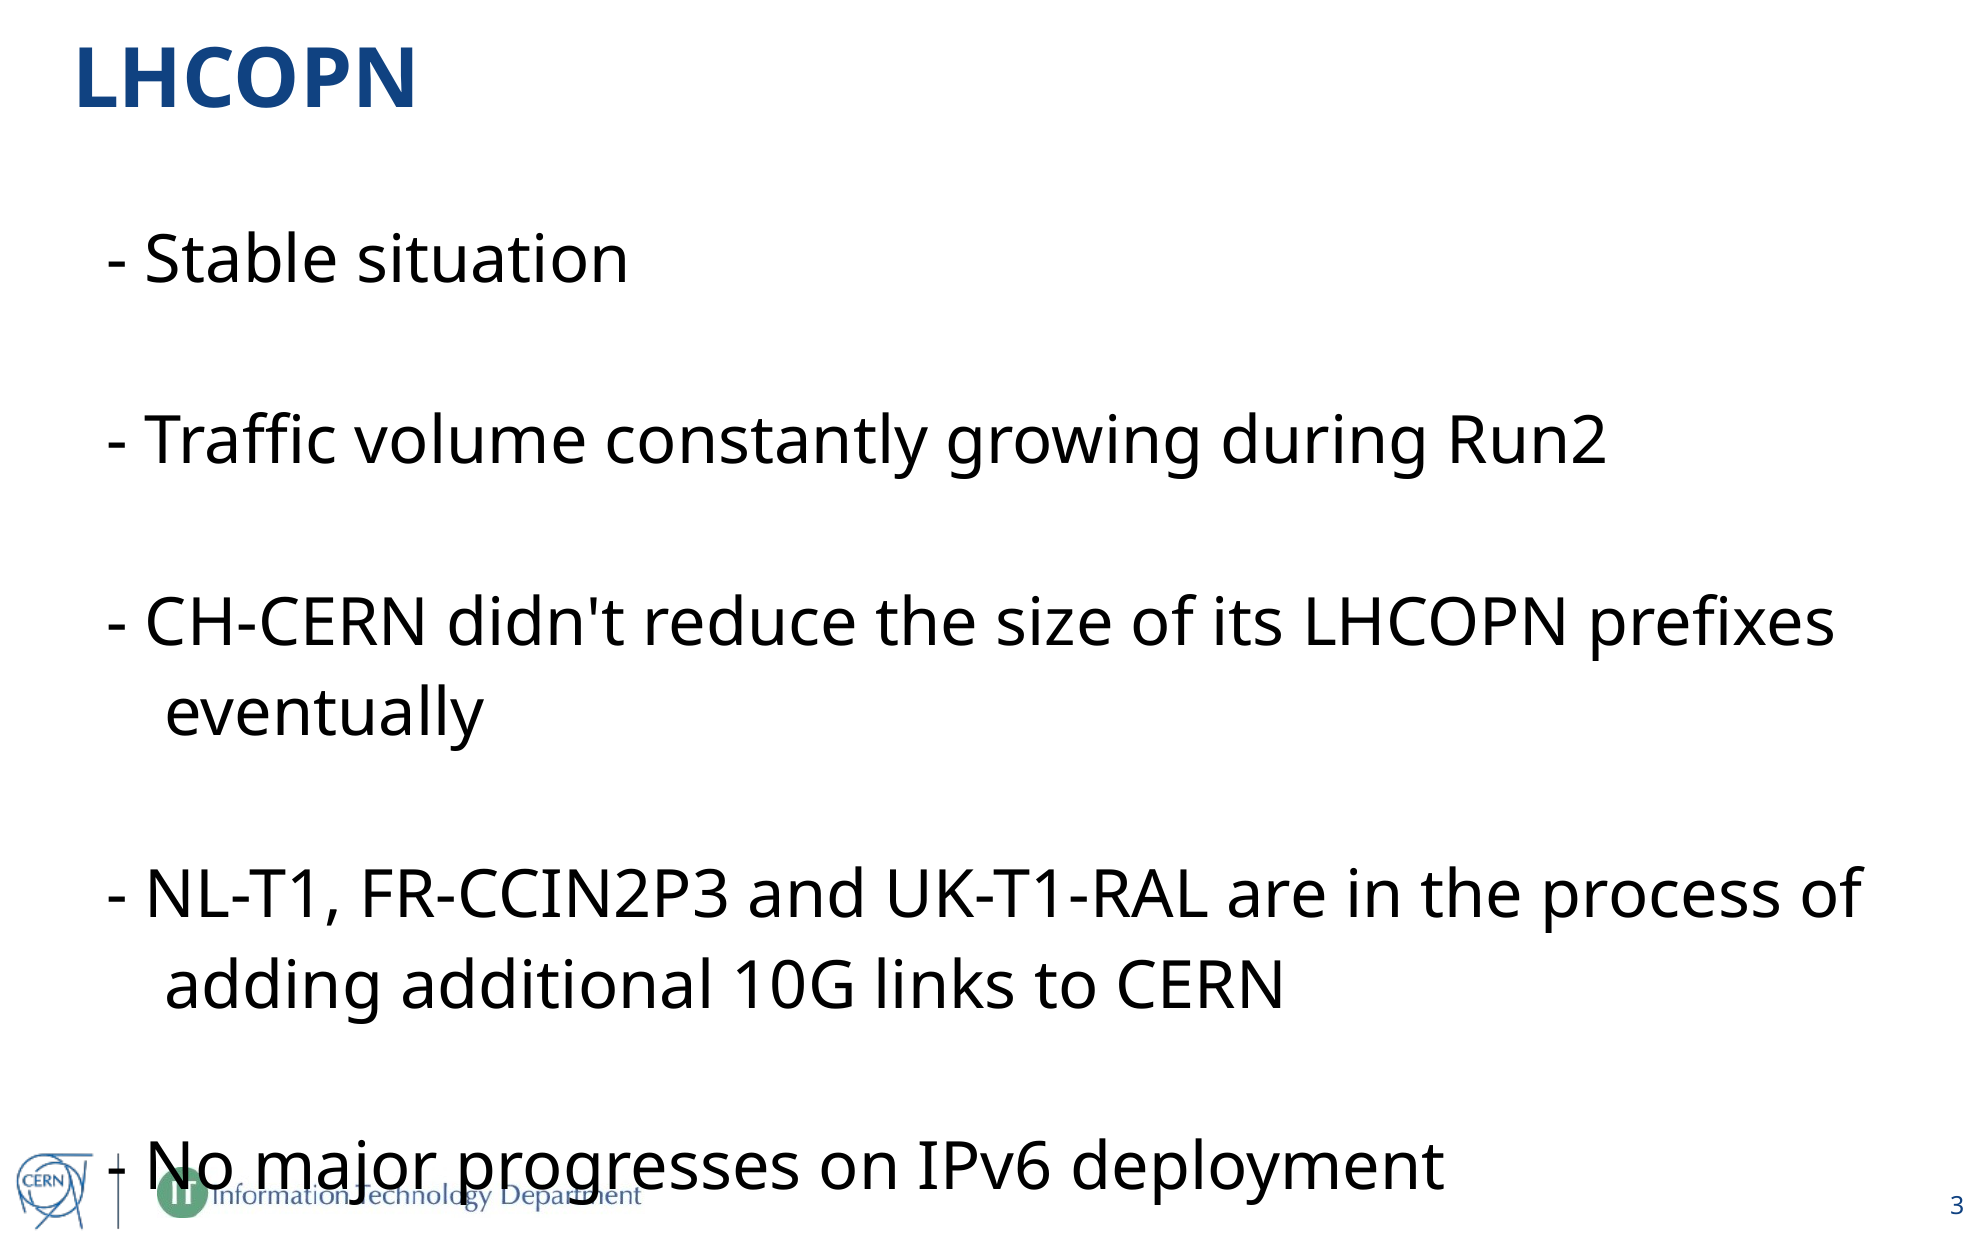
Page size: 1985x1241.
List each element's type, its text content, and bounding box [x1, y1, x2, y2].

picture [51, 1200, 64, 1215]
title LHCOPN [72, 0, 1834, 166]
picture [38, 1207, 55, 1215]
picture [19, 1188, 64, 1207]
text_box - Stable situation - Traffic volume constantly growing during Run2 - CH-CERN didn't reduce the size of its LHCOPN prefixes eventually - NL-T1, FR-CCIN2P3 and UK-T1-RAL are in the process of adding additional 10G links to CERN - No major progresses on IPv6 deployment [91, 203, 1921, 1241]
picture [16, 1188, 64, 1236]
